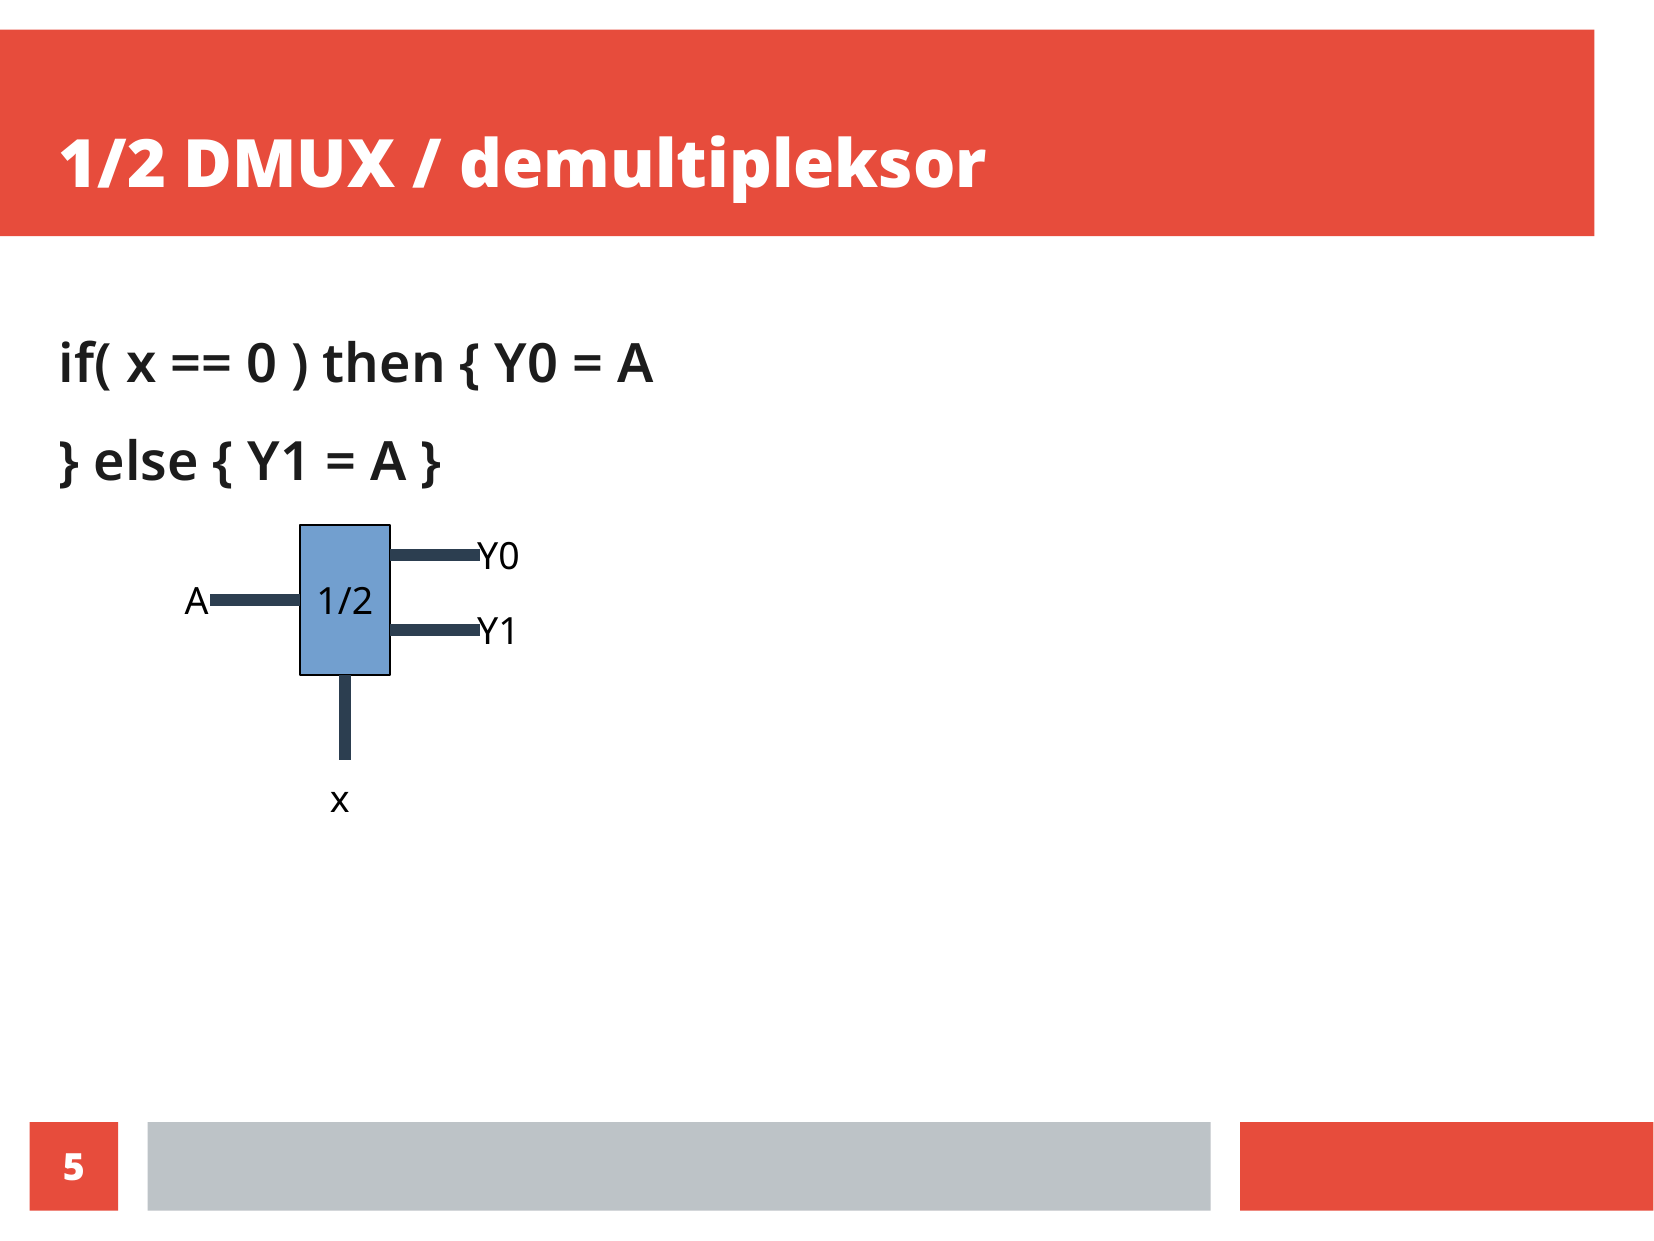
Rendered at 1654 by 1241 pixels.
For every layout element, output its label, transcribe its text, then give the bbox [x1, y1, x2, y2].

text_box x [315, 765, 361, 822]
list if( x == 0 ) then { Y0 = A } else { Y1 = A } [59, 324, 1565, 1093]
text_box 1/2 [300, 525, 391, 676]
title 1/2 DMUX / demultipleksor [59, 59, 1595, 207]
